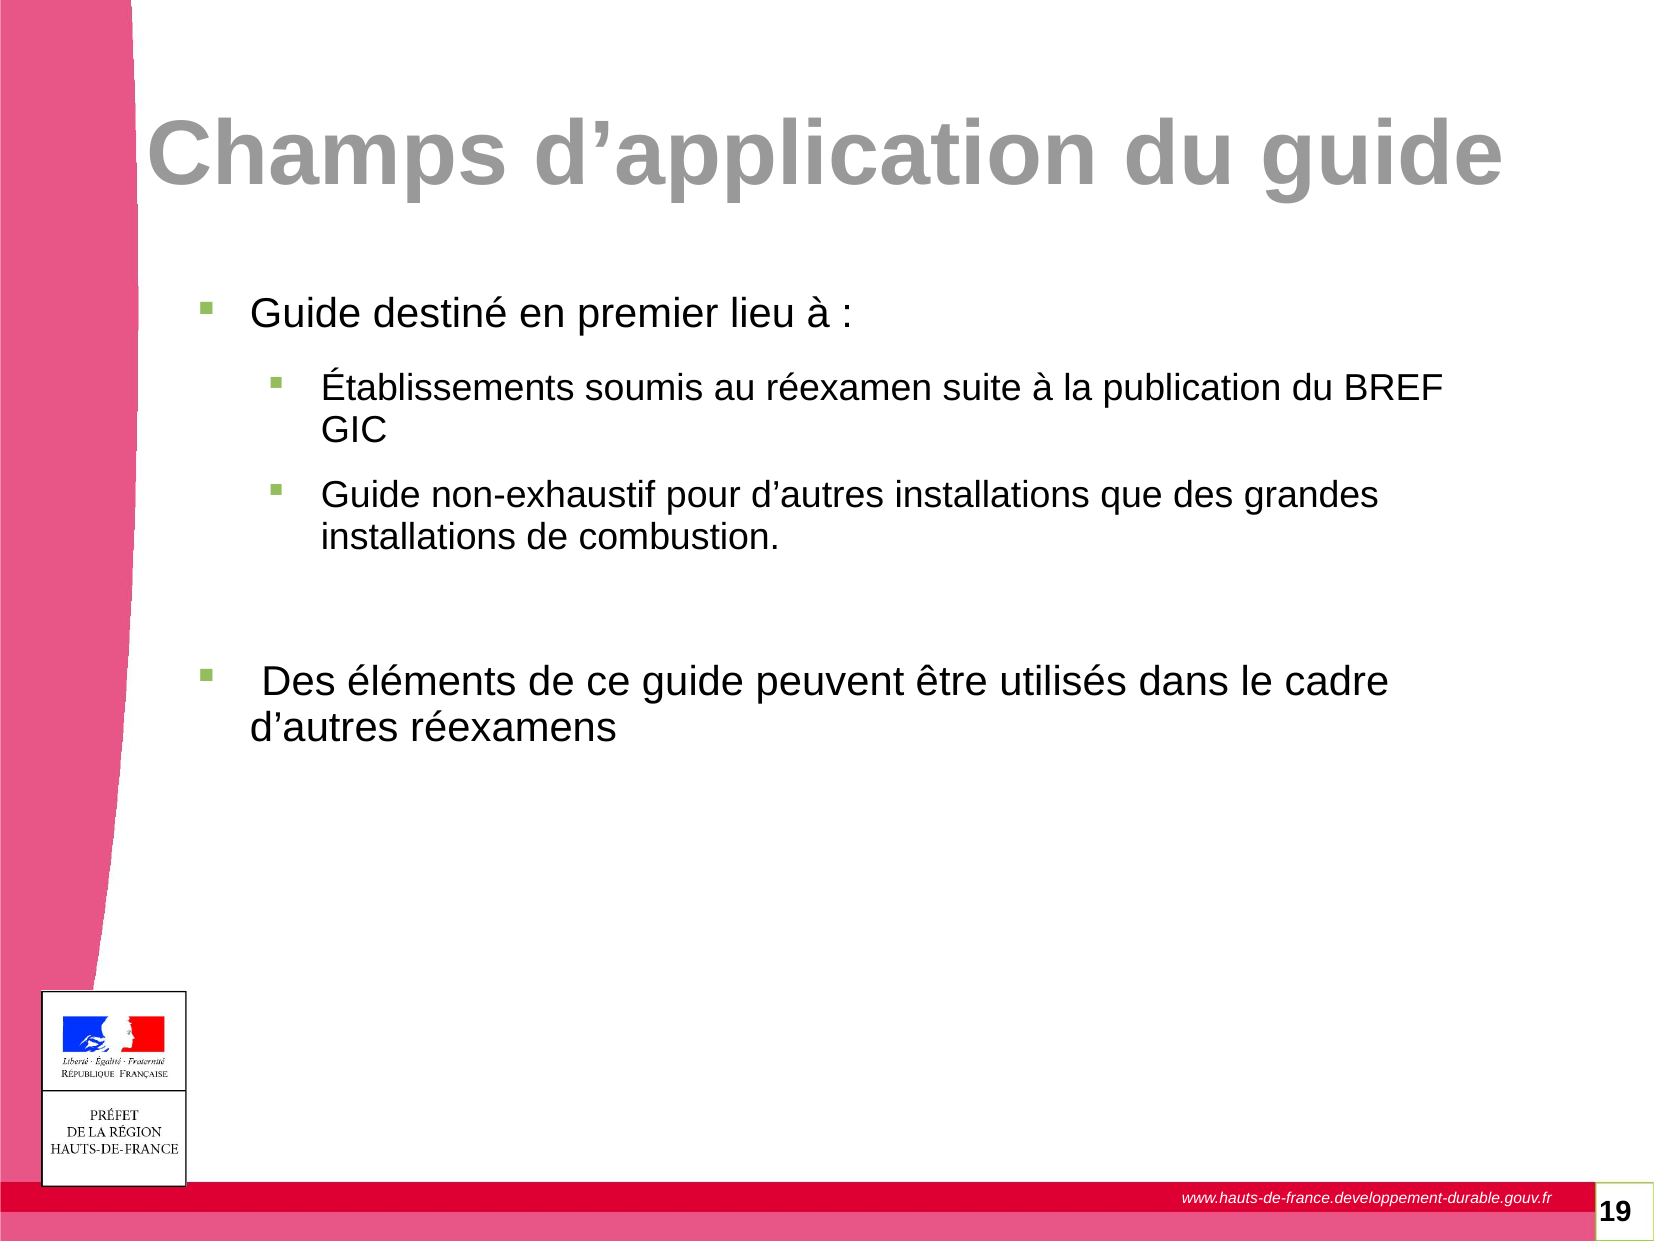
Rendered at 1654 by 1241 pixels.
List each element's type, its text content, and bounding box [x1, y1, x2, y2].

picture [0, 0, 1654, 1241]
title Champs d’application du guide [82, 49, 1571, 257]
list Guide destiné en premier lieu à : Établissements soumis au réexamen suite à la publication du BREF GIC Guide non-exhaustif pour d’autres installations que des grandes installations de combustion. Des éléments de ce guide peuvent être utilisés dans le cadre d’autres réexamens [179, 290, 1509, 1010]
